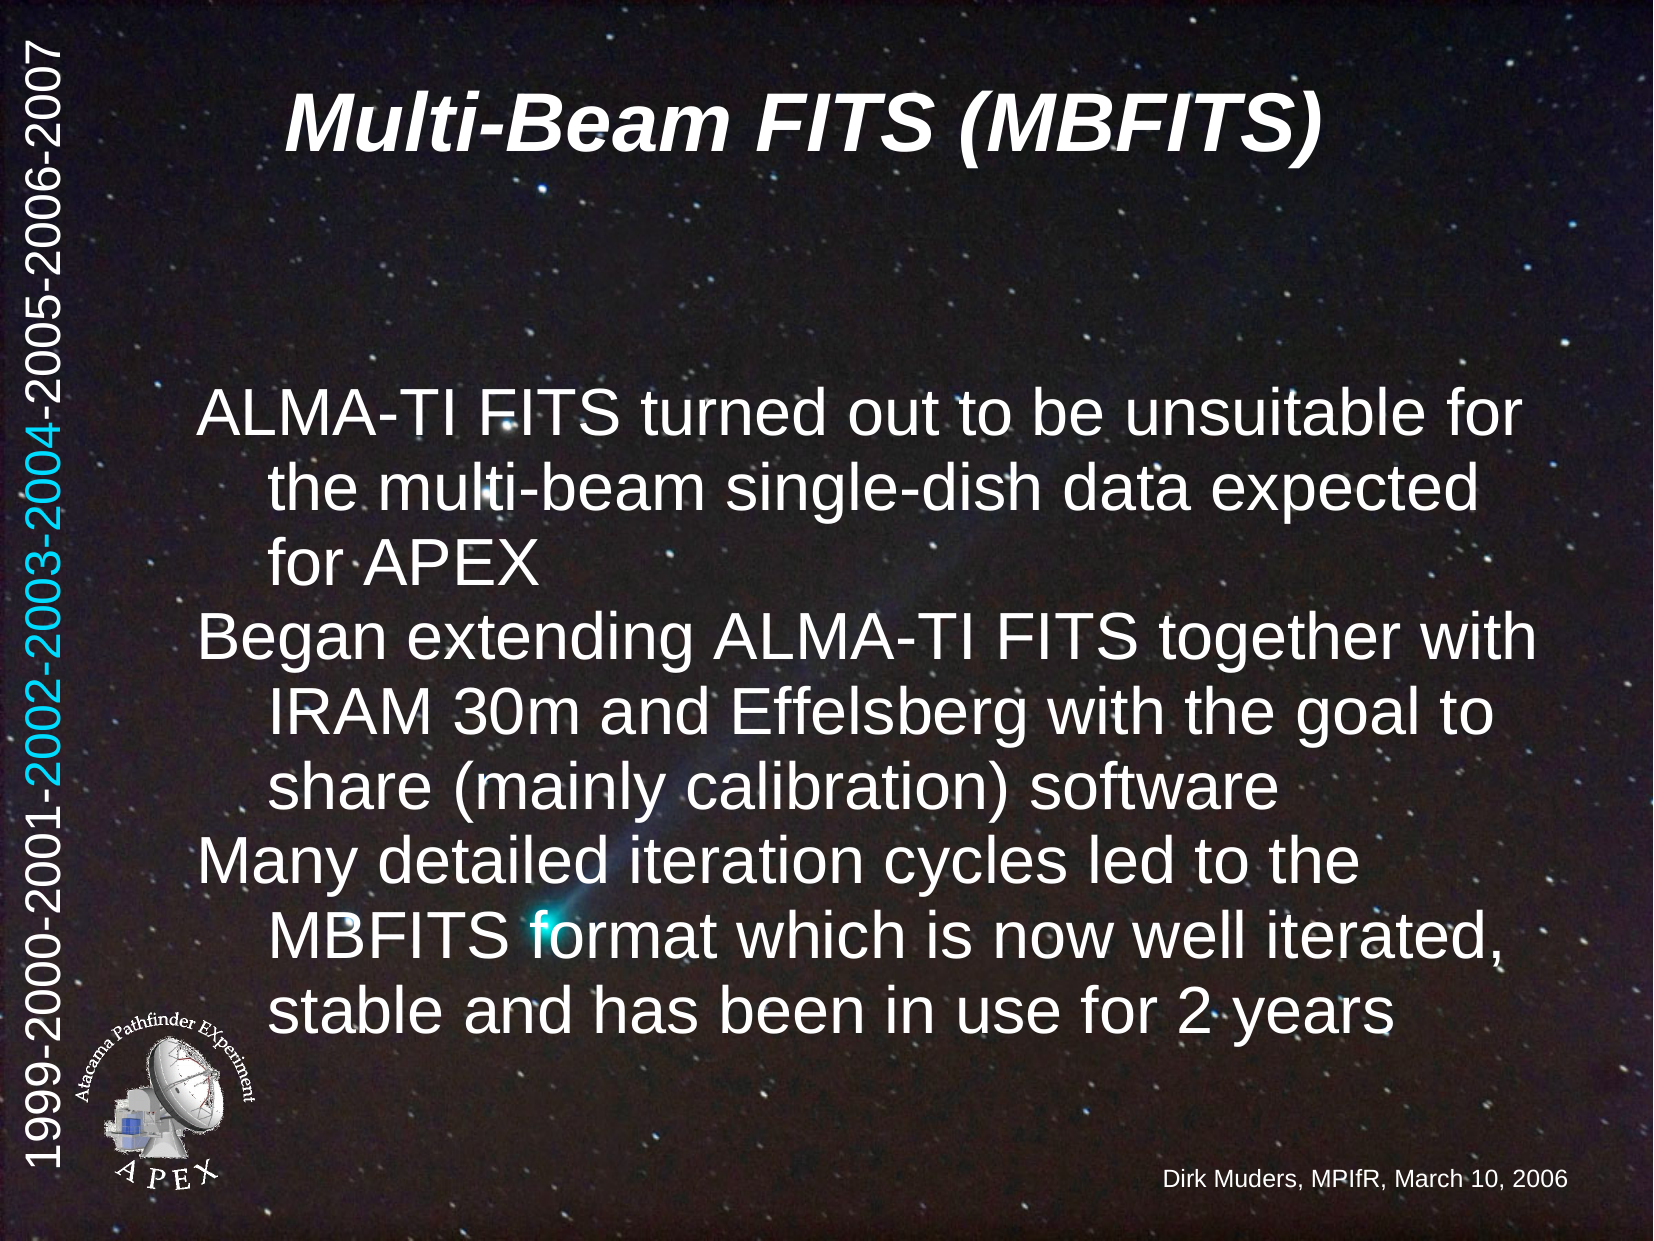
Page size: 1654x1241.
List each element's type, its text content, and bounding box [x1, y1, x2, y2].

list ALMA-TI FITS turned out to be unsuitable for the multi-beam single-dish data expected for APEX Began extending ALMA-TI FITS together with IRAM 30m and Effelsberg with the goal to share (mainly calibration) software Many detailed iteration cycles led to the MBFITS format which is now well iterated, stable and has been in use for 2 years [184, 374, 1575, 1171]
picture [0, 0, 1653, 1241]
title Multi-Beam FITS (MBFITS) [75, 19, 1534, 227]
text_box 1999-2000-2001-2002-2003-2004-2005-2006-2007 [14, 38, 76, 1172]
